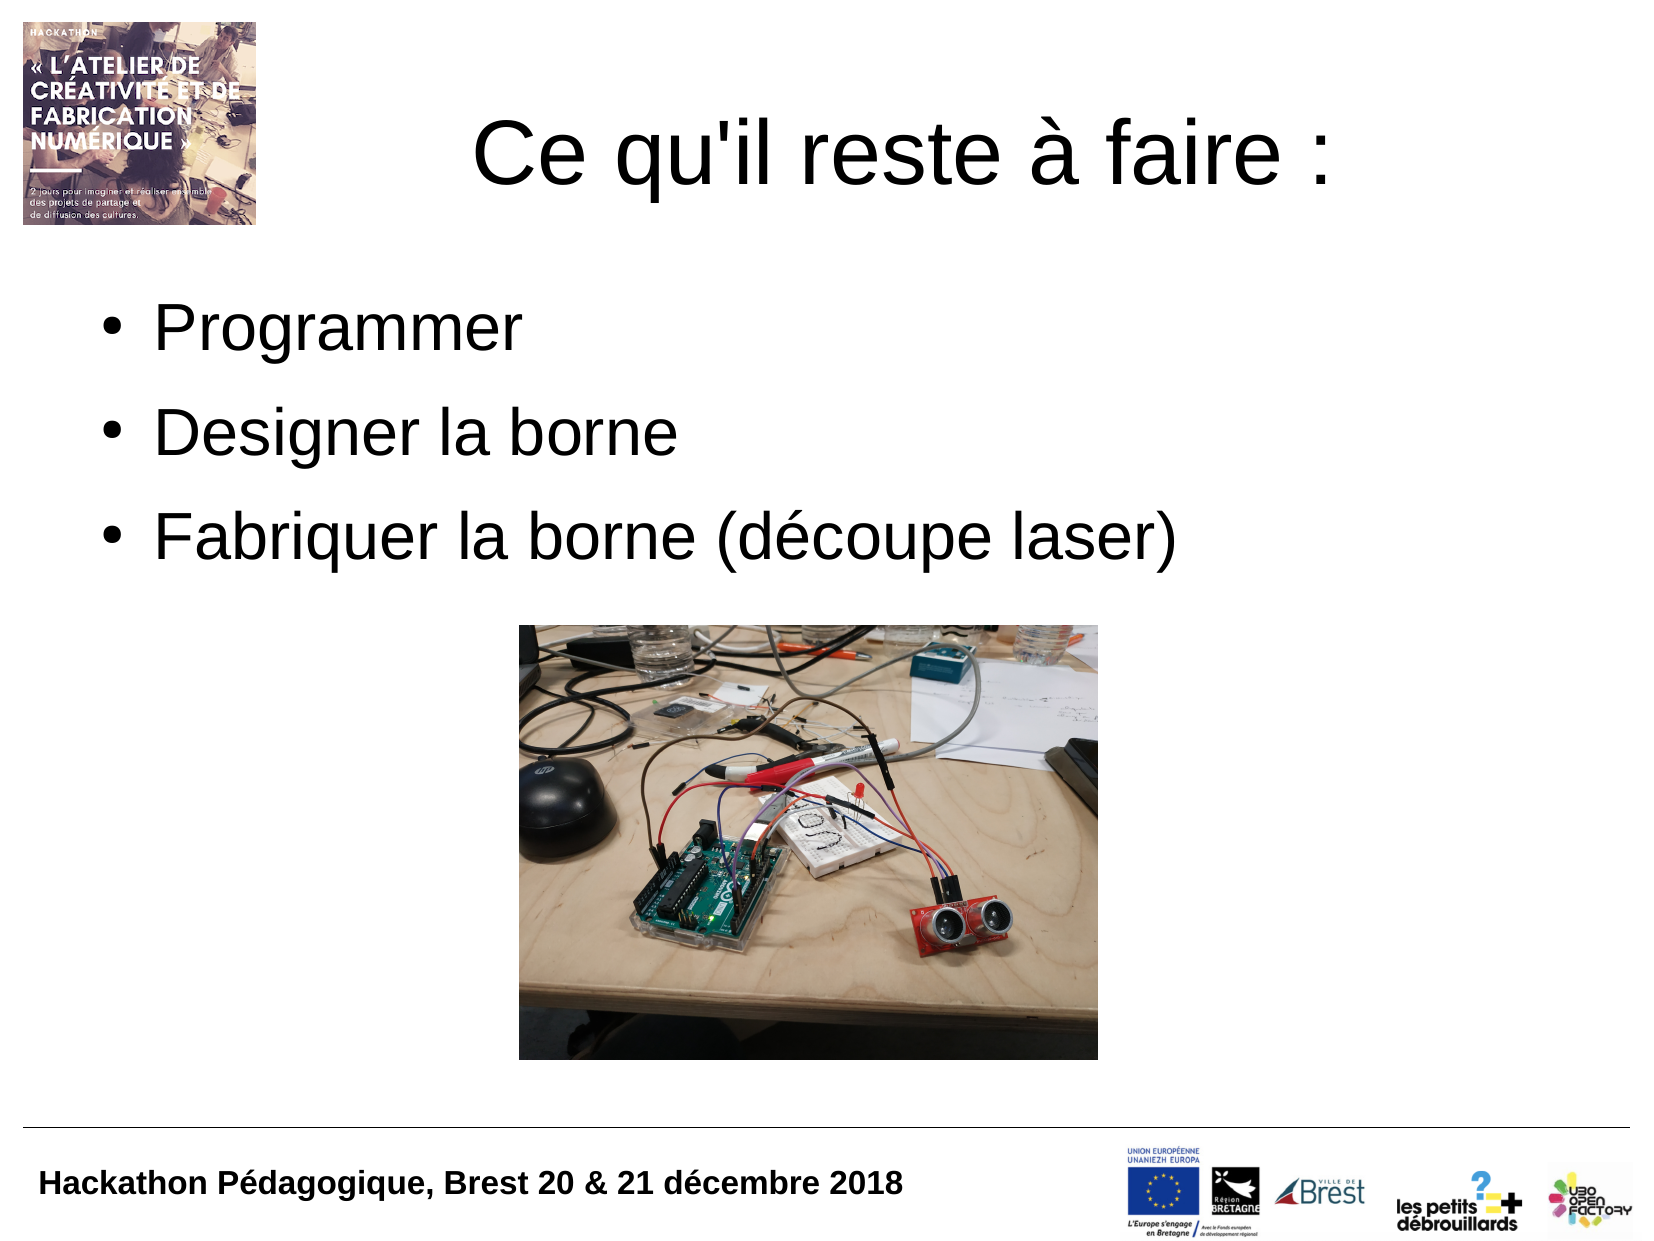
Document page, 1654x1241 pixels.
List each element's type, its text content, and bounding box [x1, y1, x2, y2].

list Programmer Designer la borne Fabriquer la borne (découpe laser) [82, 290, 1571, 1109]
picture [1120, 1137, 1642, 1241]
title Ce qu'il reste à faire : [236, 49, 1571, 257]
text_box Hackathon Pédagogique, Brest 20 & 21 décembre 2018 [23, 1157, 945, 1210]
picture [519, 625, 1098, 1060]
picture [23, 22, 256, 225]
